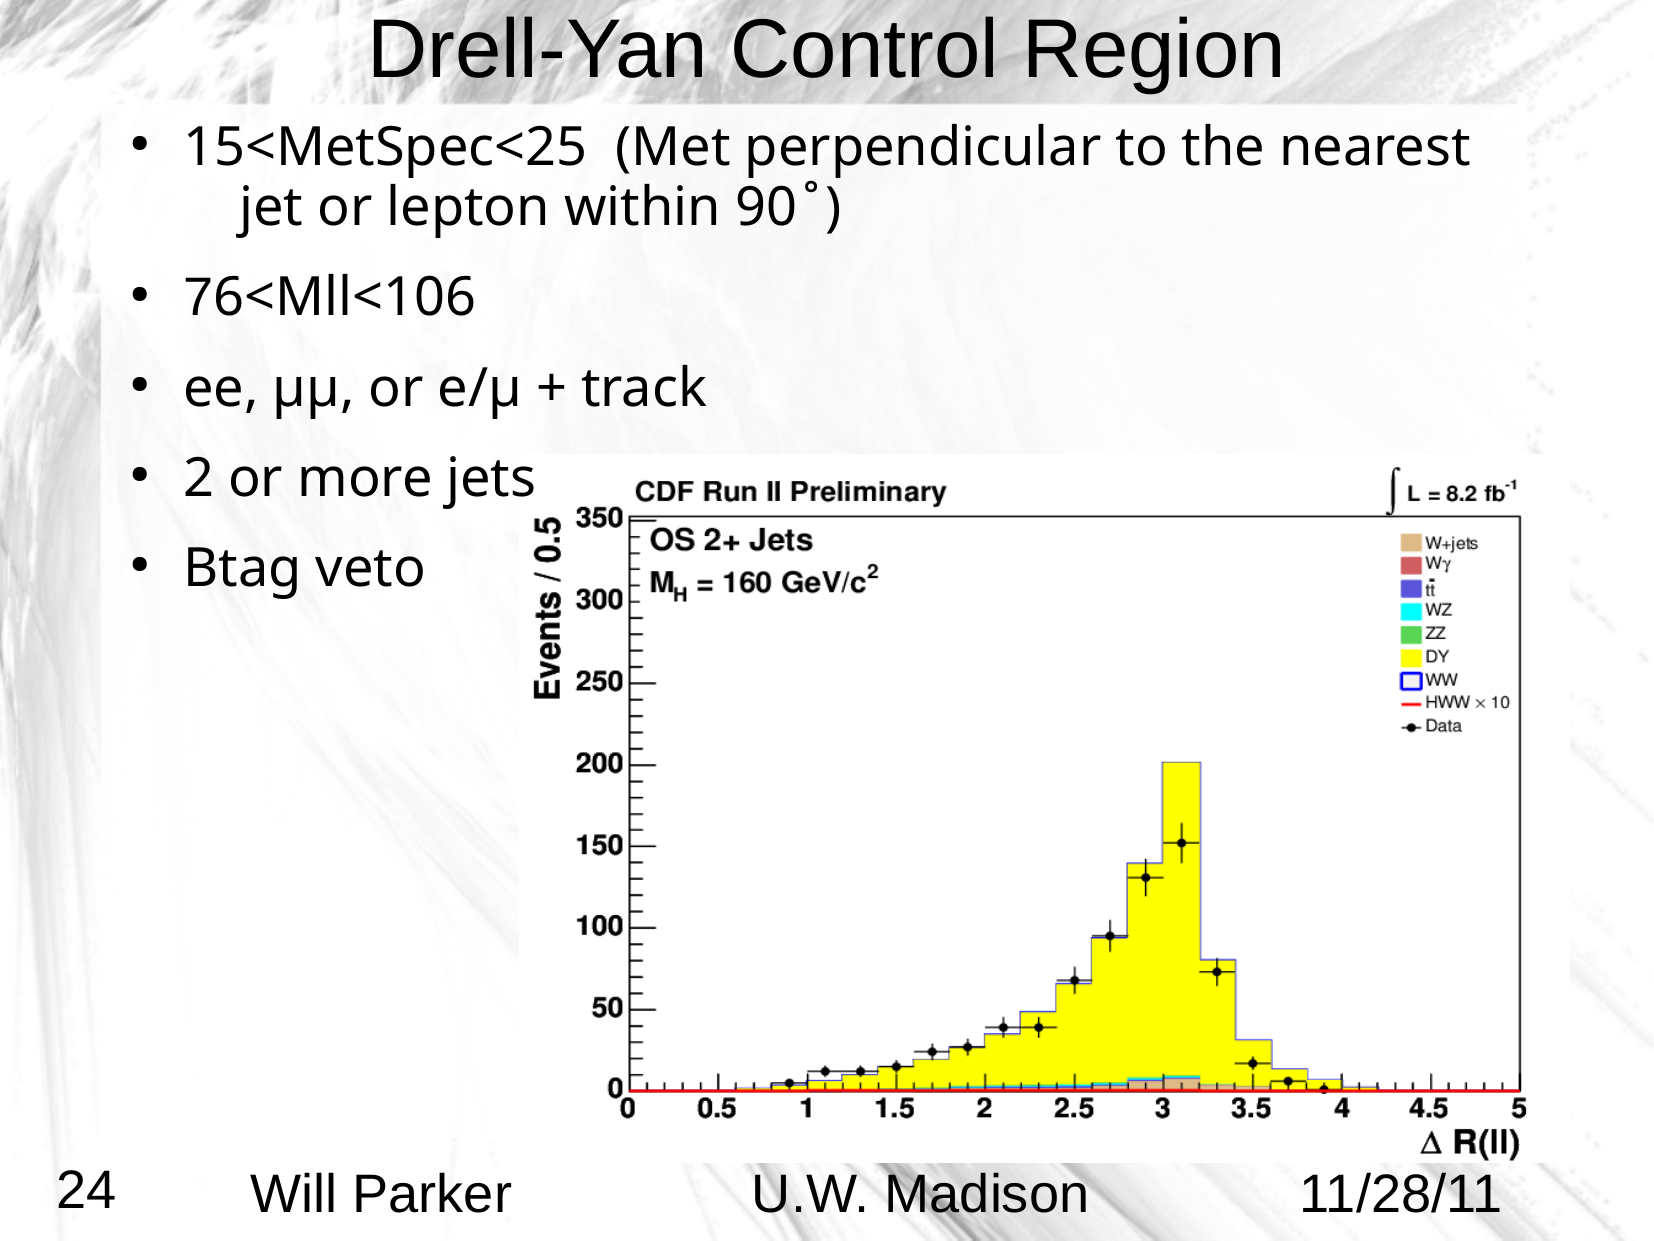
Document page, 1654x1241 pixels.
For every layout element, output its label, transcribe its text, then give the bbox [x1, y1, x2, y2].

picture [0, 131, 1654, 1241]
list 24 [0, 1155, 151, 1241]
text_box Will Parker U.W. Madison 11/28/11 [151, 1160, 1566, 1241]
list 15<MetSpec<25 (Met perpendicular to the nearest jet or lepton within 90 ̊ ) 76<Mll<106 ee, μμ, or e/μ + track 2 or more jets Btag veto [112, 112, 1538, 680]
title Drell-Yan Control Region [0, 0, 1654, 131]
